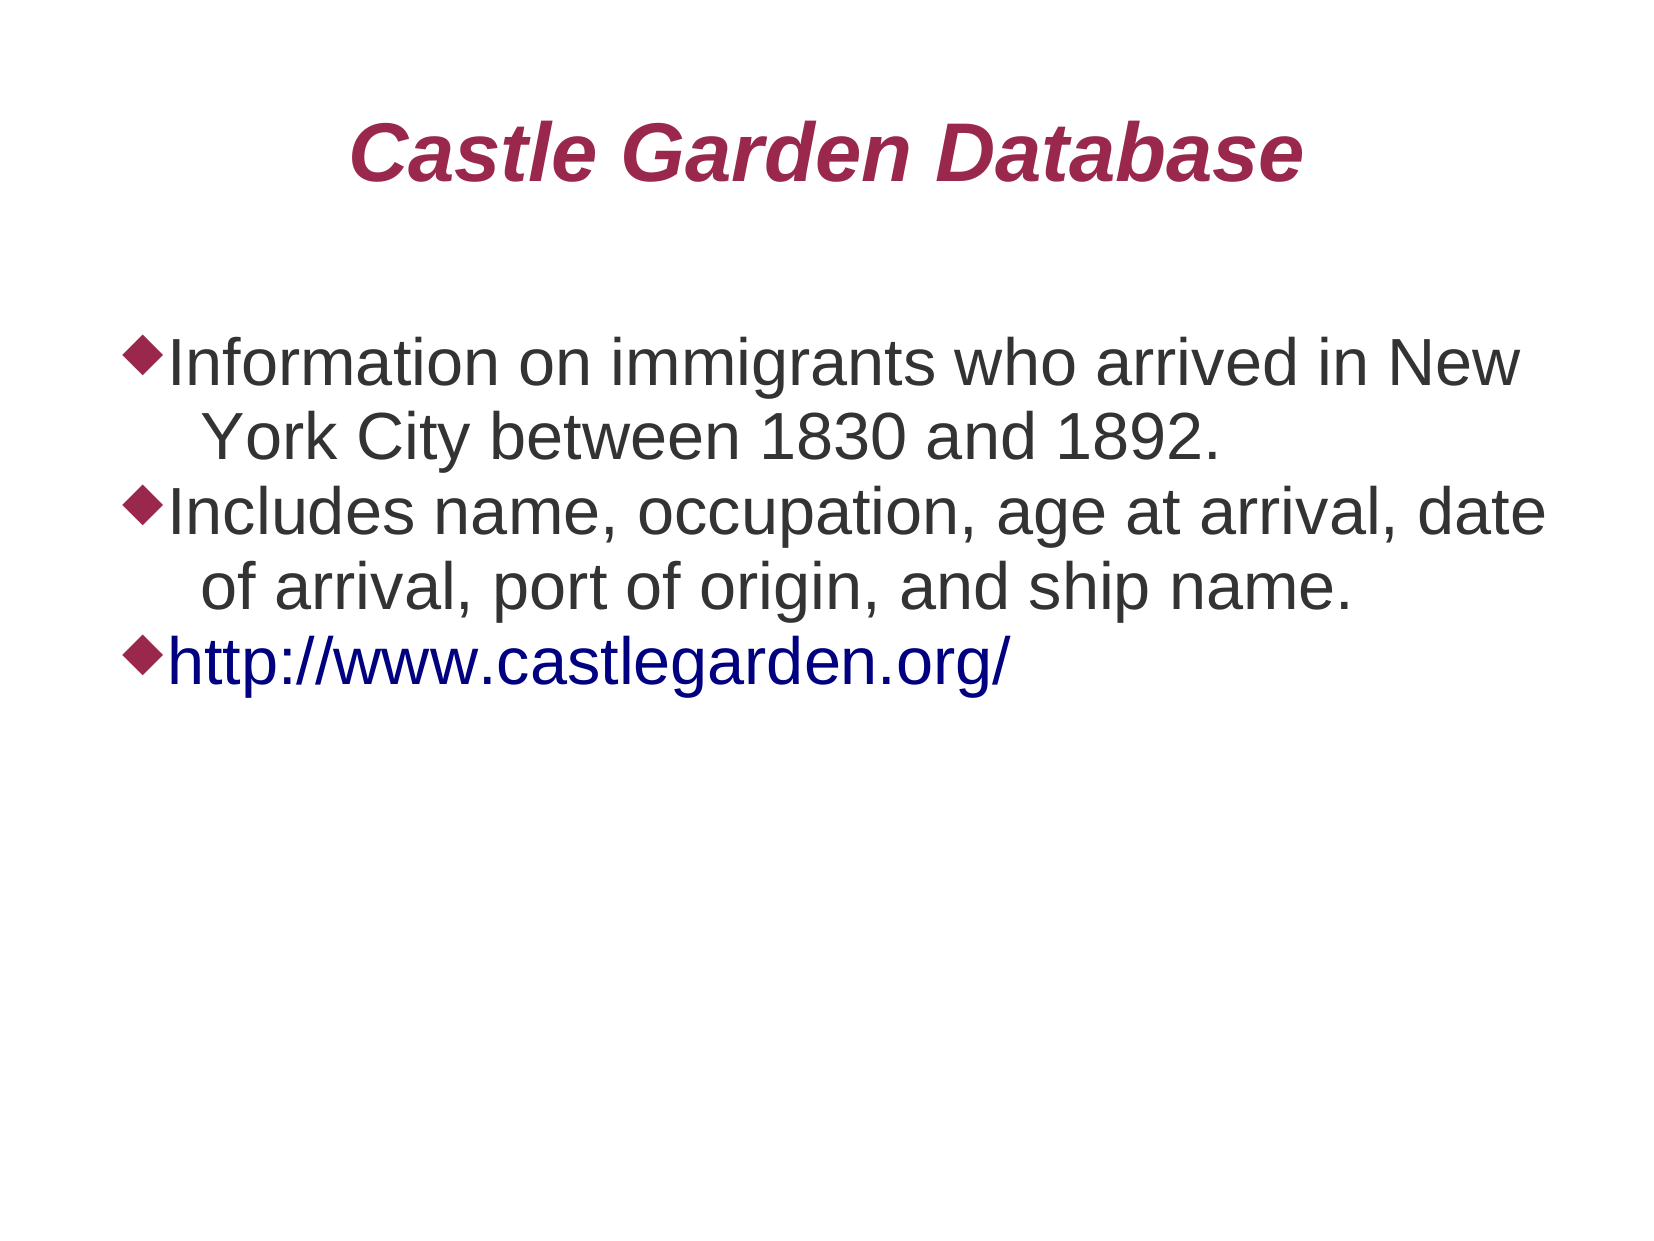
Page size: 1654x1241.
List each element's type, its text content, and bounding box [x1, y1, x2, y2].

list Information on immigrants who arrived in New York City between 1830 and 1892. Includes name, occupation, age at arrival, date of arrival, port of origin, and ship name. http://www.castlegarden.org/ [118, 324, 1571, 990]
title Castle Garden Database [82, 56, 1571, 250]
